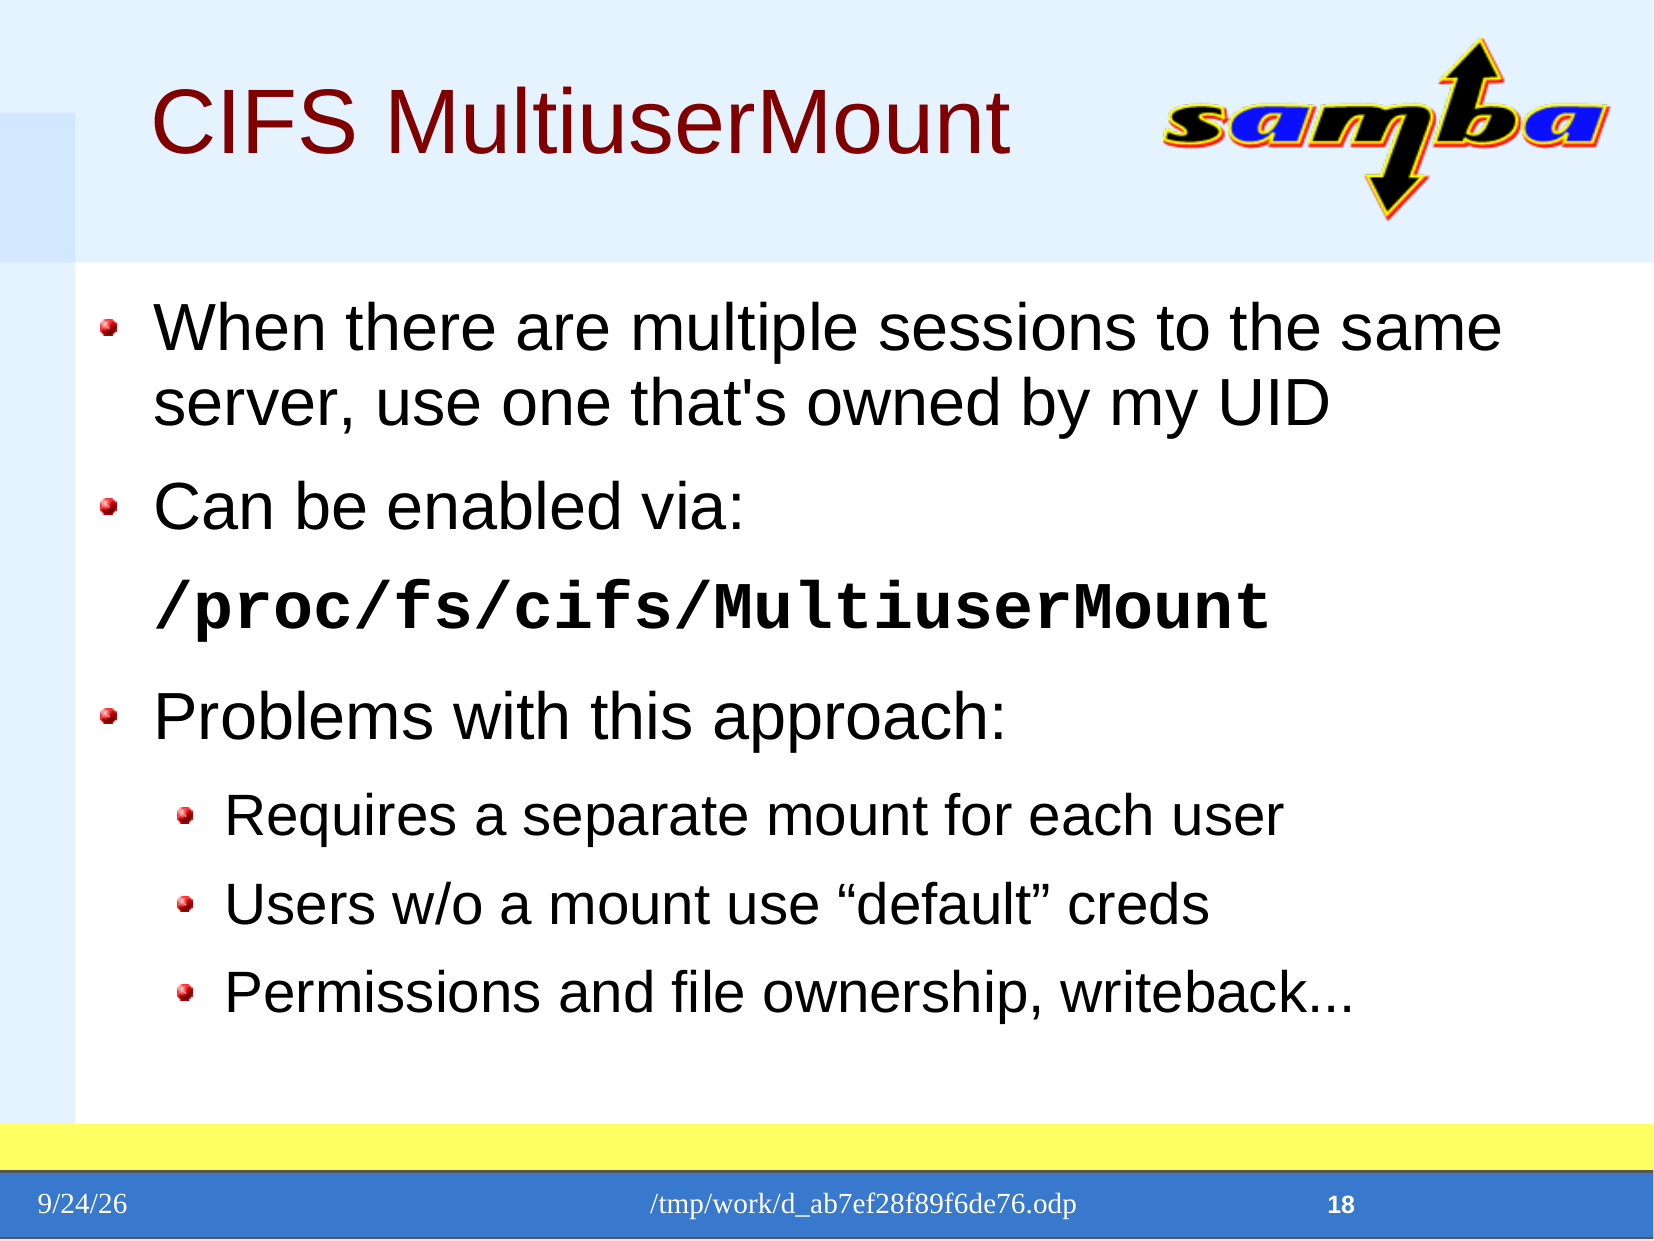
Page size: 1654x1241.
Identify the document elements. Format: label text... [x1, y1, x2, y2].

list When there are multiple sessions to the same server, use one that's owned by my UID Can be enabled via: /proc/fs/cifs/MultiuserMount Problems with this approach: Requires a separate mount for each user Users w/o a mount use “default” creds Permissions and file ownership, writeback... [82, 290, 1571, 1126]
picture [0, 1124, 1654, 1241]
picture [793, 1227, 799, 1238]
title CIFS MultiuserMount [0, 0, 1163, 245]
picture [1163, 37, 1613, 225]
